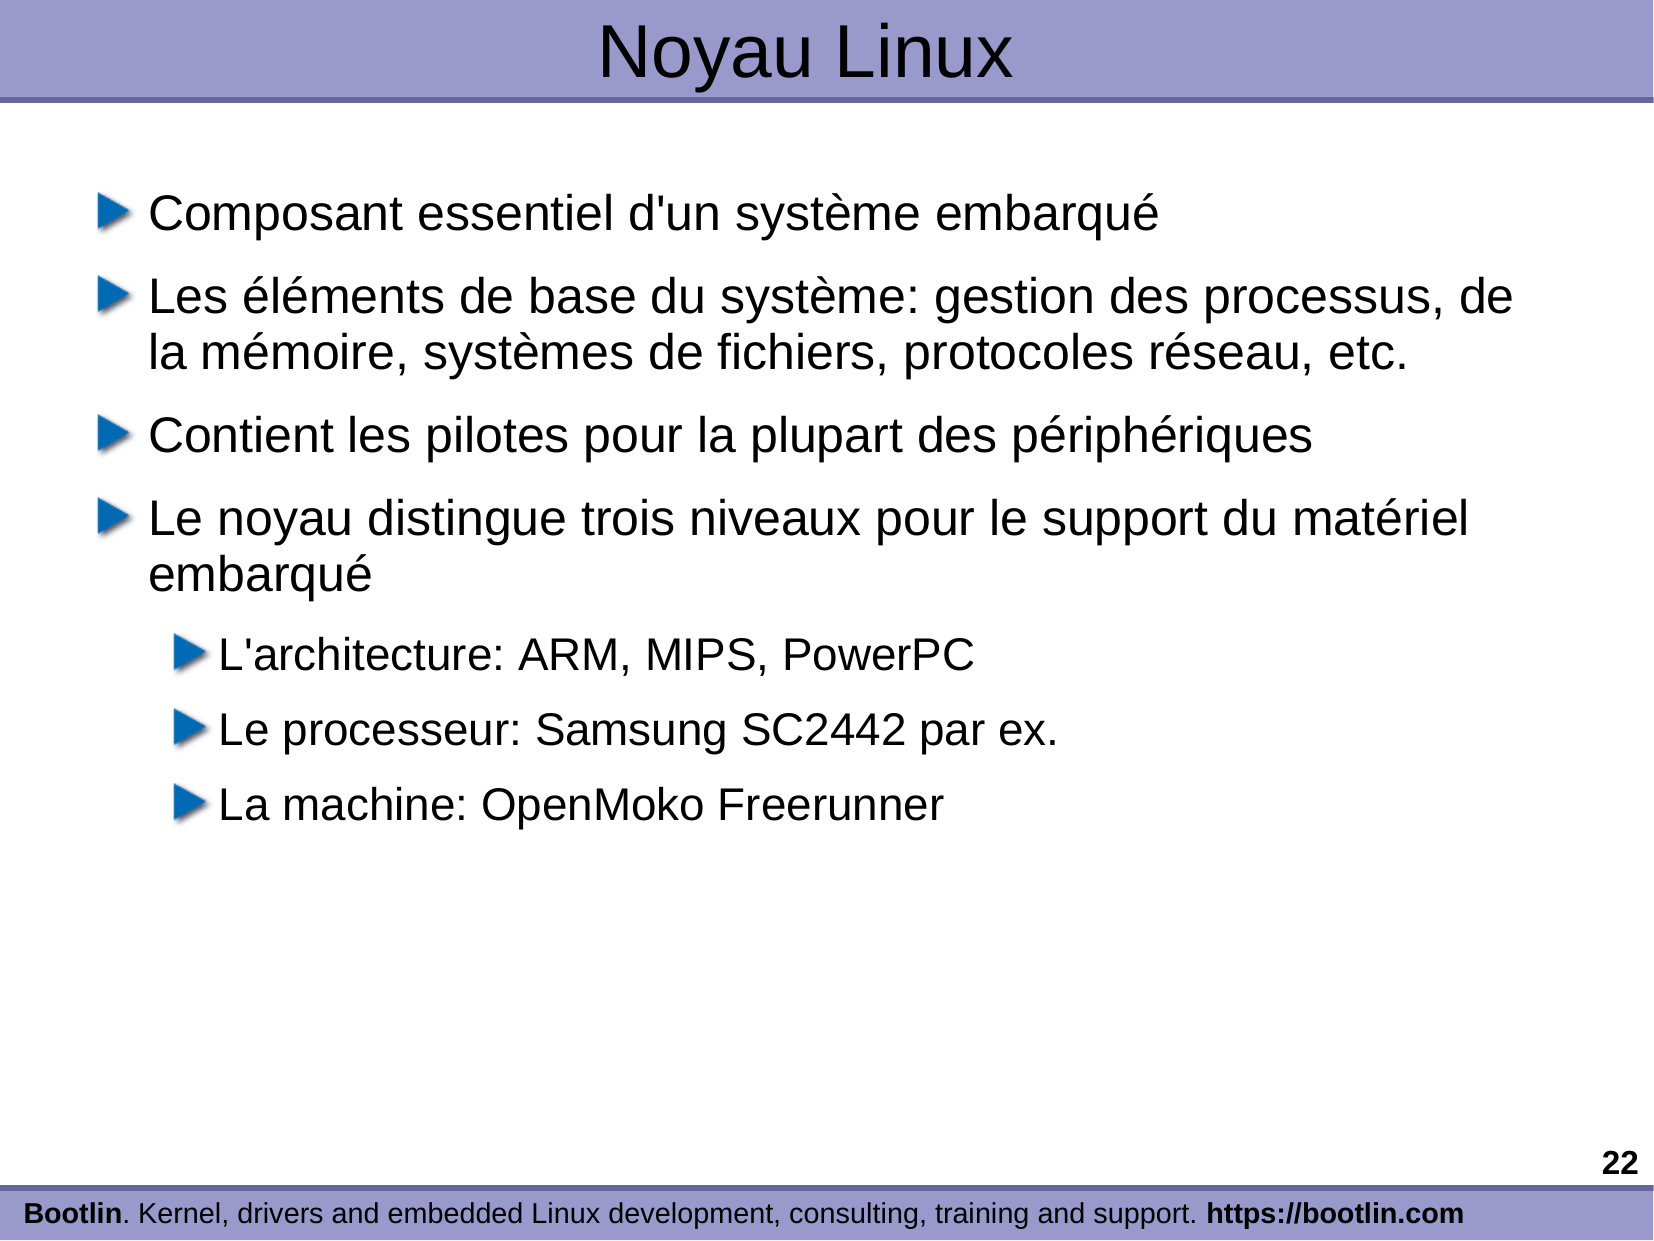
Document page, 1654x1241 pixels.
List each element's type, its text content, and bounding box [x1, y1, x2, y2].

list Composant essentiel d'un système embarqué Les éléments de base du système: gestion des processus, de la mémoire, systèmes de fichiers, protocoles réseau, etc. Contient les pilotes pour la plupart des périphériques Le noyau distingue trois niveaux pour le support du matériel embarqué L'architecture: ARM, MIPS, PowerPC Le processeur: Samsung SC2442 par ex. La machine: OpenMoko Freerunner [77, 185, 1561, 1124]
title Noyau Linux [60, 5, 1551, 97]
